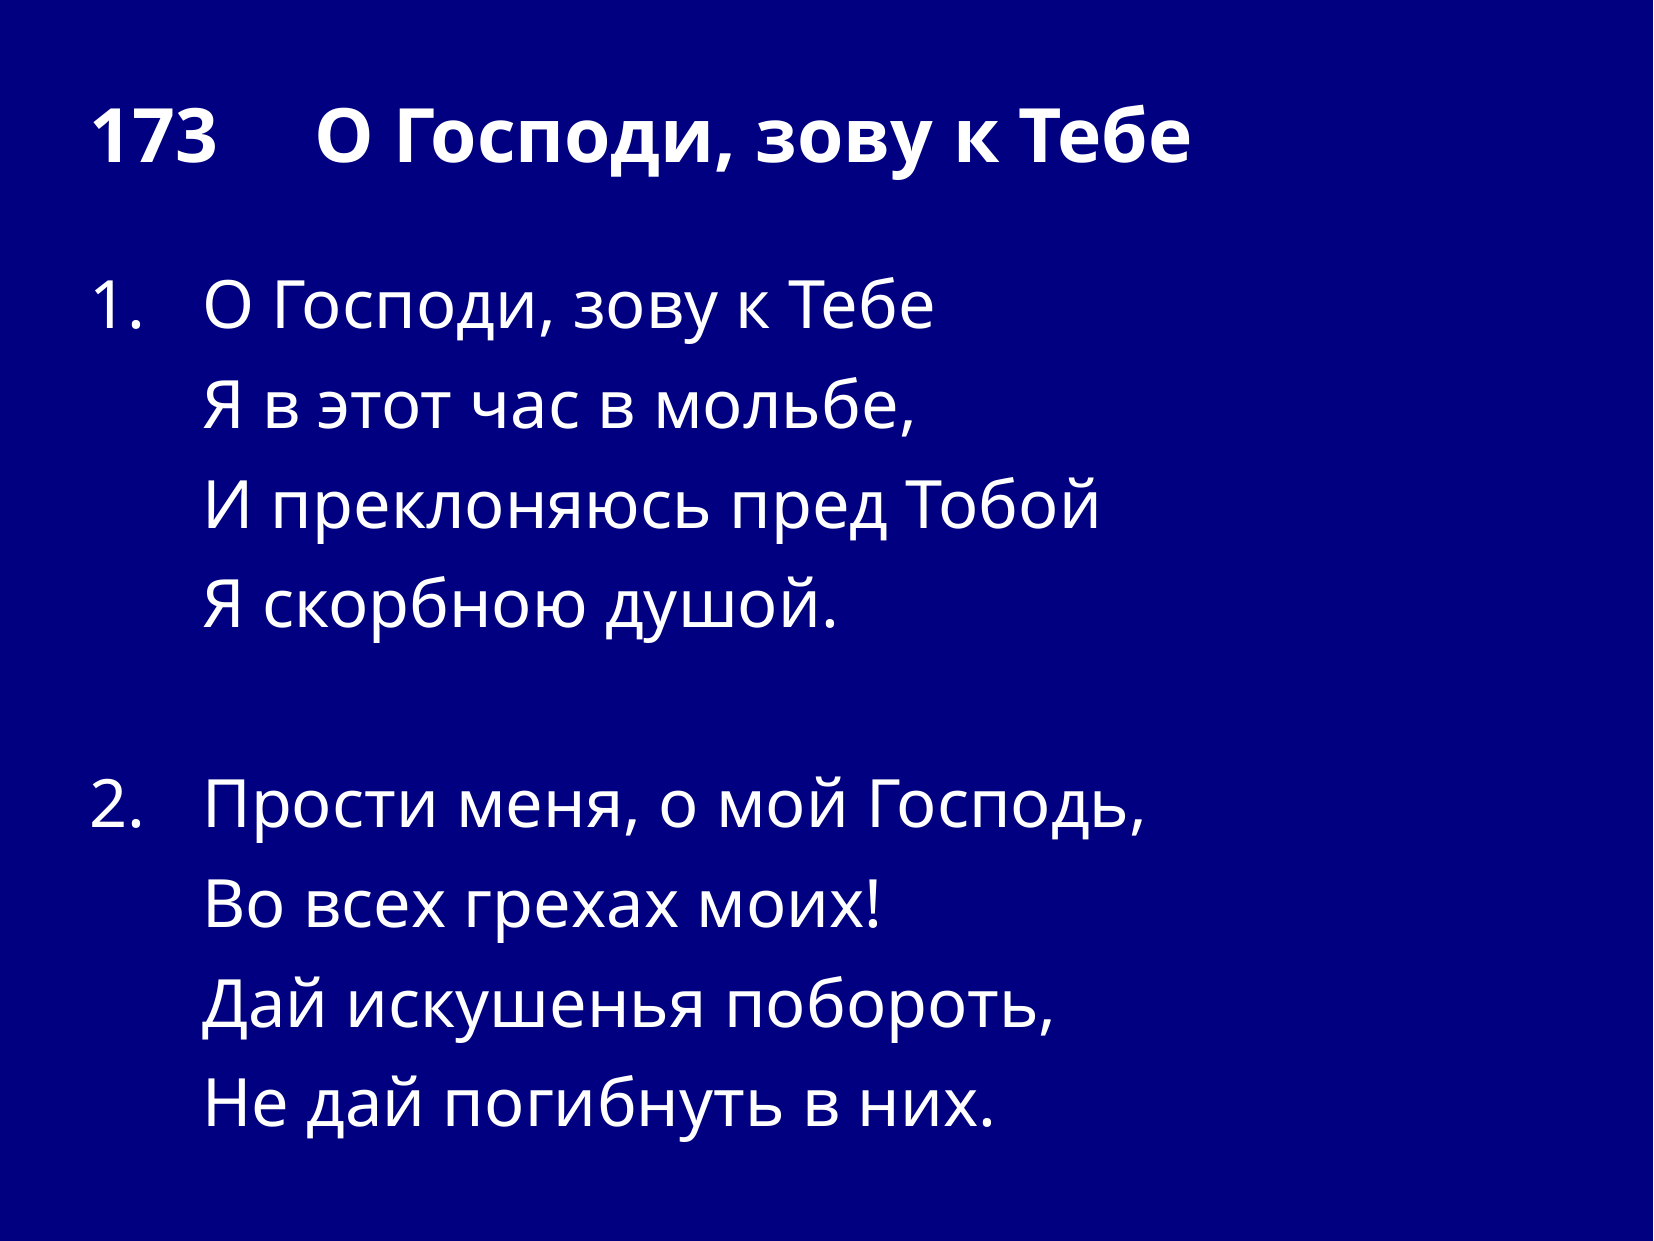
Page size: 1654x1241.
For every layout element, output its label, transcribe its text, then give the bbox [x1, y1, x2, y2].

text_box 1. О Господи, зову к Тебе Я в этот час в мольбе, И преклоняюсь пред Тобой Я скорбною душой. 2. Прости меня, о мой Господь, Во всех грехах моих! Дай искушенья побороть, Не дай погибнуть в них. [75, 188, 1576, 1163]
text_box 173 О Господи, зову к Тебе [75, 75, 1576, 188]
